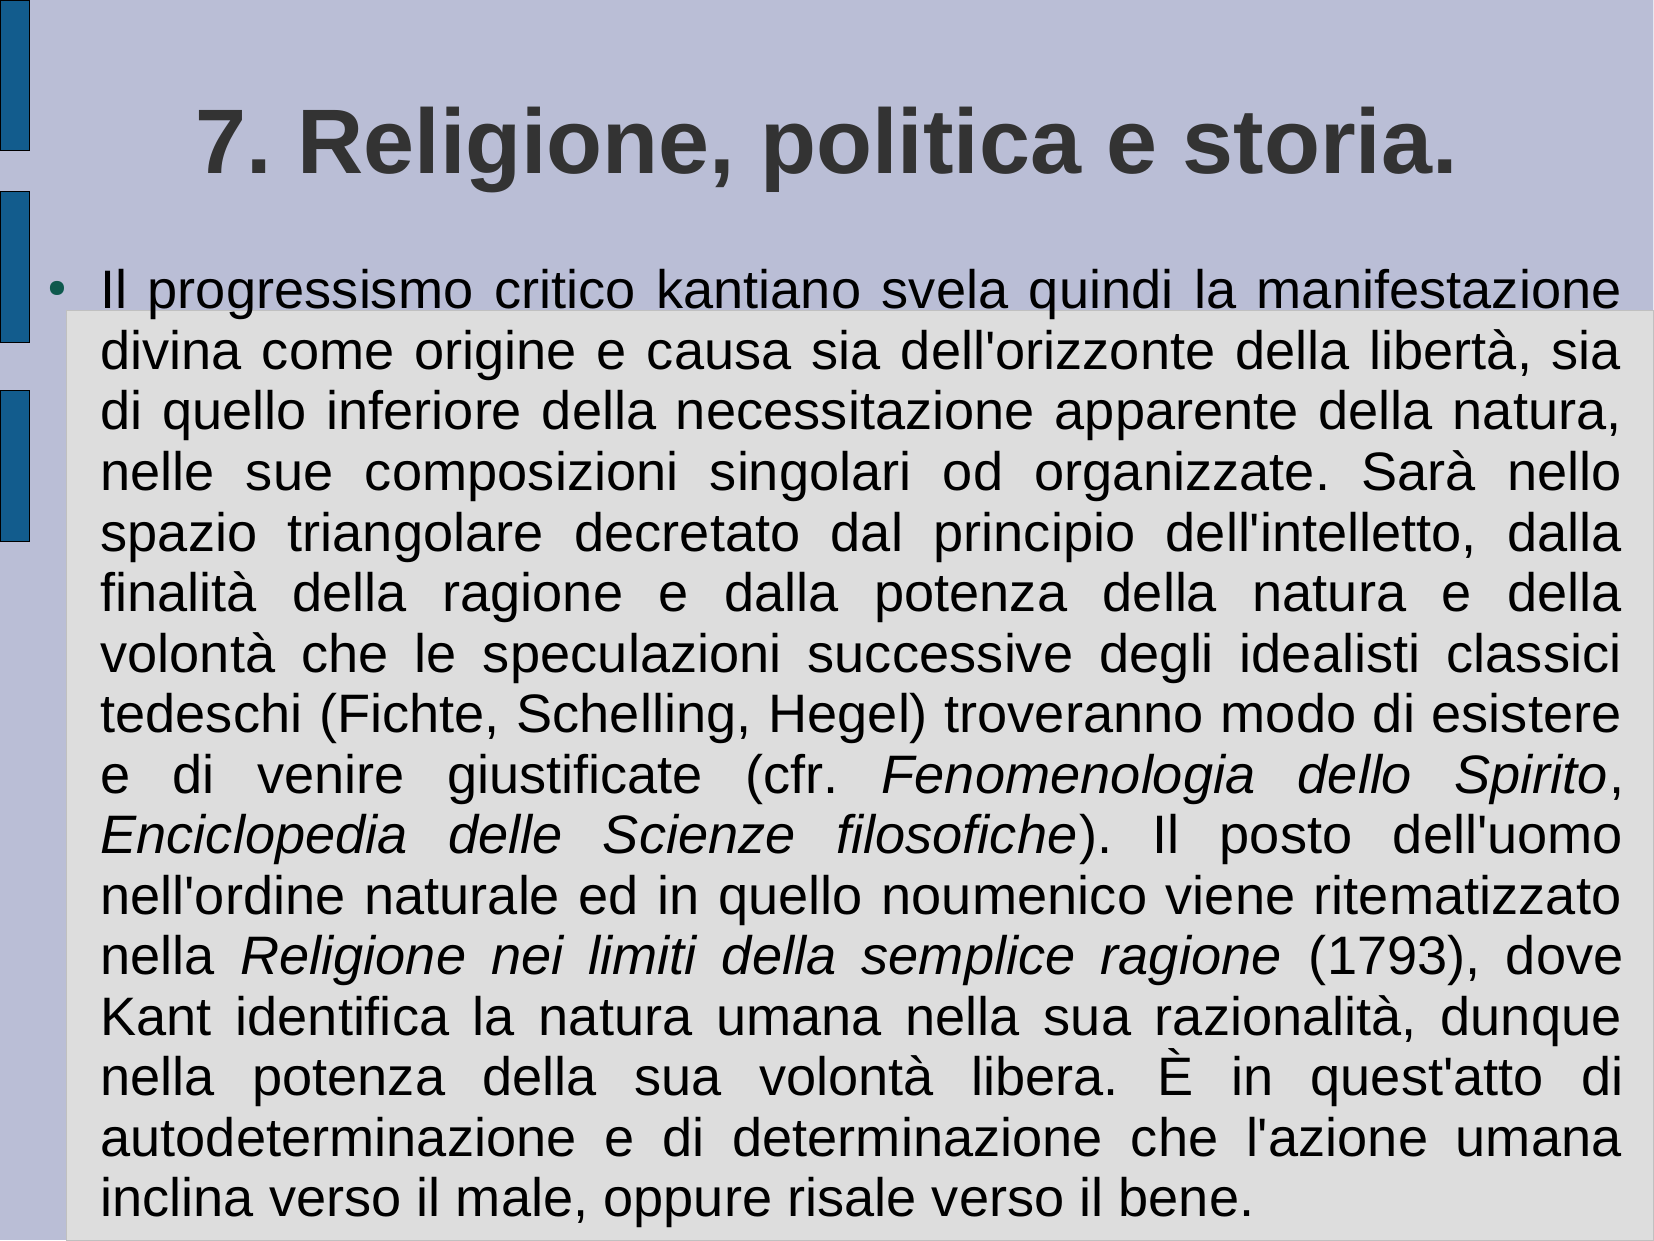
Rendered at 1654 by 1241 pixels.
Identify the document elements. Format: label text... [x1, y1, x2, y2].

list Il progressismo critico kantiano svela quindi la manifestazione divina come origine e causa sia dell'orizzonte della libertà, sia di quello inferiore della necessitazione apparente della natura, nelle sue composizioni singolari od organizzate. Sarà nello spazio triangolare decretato dal principio dell'intelletto, dalla finalità della ragione e dalla potenza della natura e della volontà che le speculazioni successive degli idealisti classici tedeschi (Fichte, Schelling, Hegel) troveranno modo di esistere e di venire giustificate (cfr. Fenomenologia dello Spirito, Enciclopedia delle Scienze filosofiche). Il posto dell'uomo nell'ordine naturale ed in quello noumenico viene ritematizzato nella Religione nei limiti della semplice ragione (1793), dove Kant identifica la natura umana nella sua razionalità, dunque nella potenza della sua volontà libera. È in quest'atto di autodeterminazione e di determinazione che l'azione umana inclina verso il male, oppure risale verso il bene. [29, 259, 1625, 1229]
title 7. Religione, politica e storia. [121, 37, 1534, 246]
